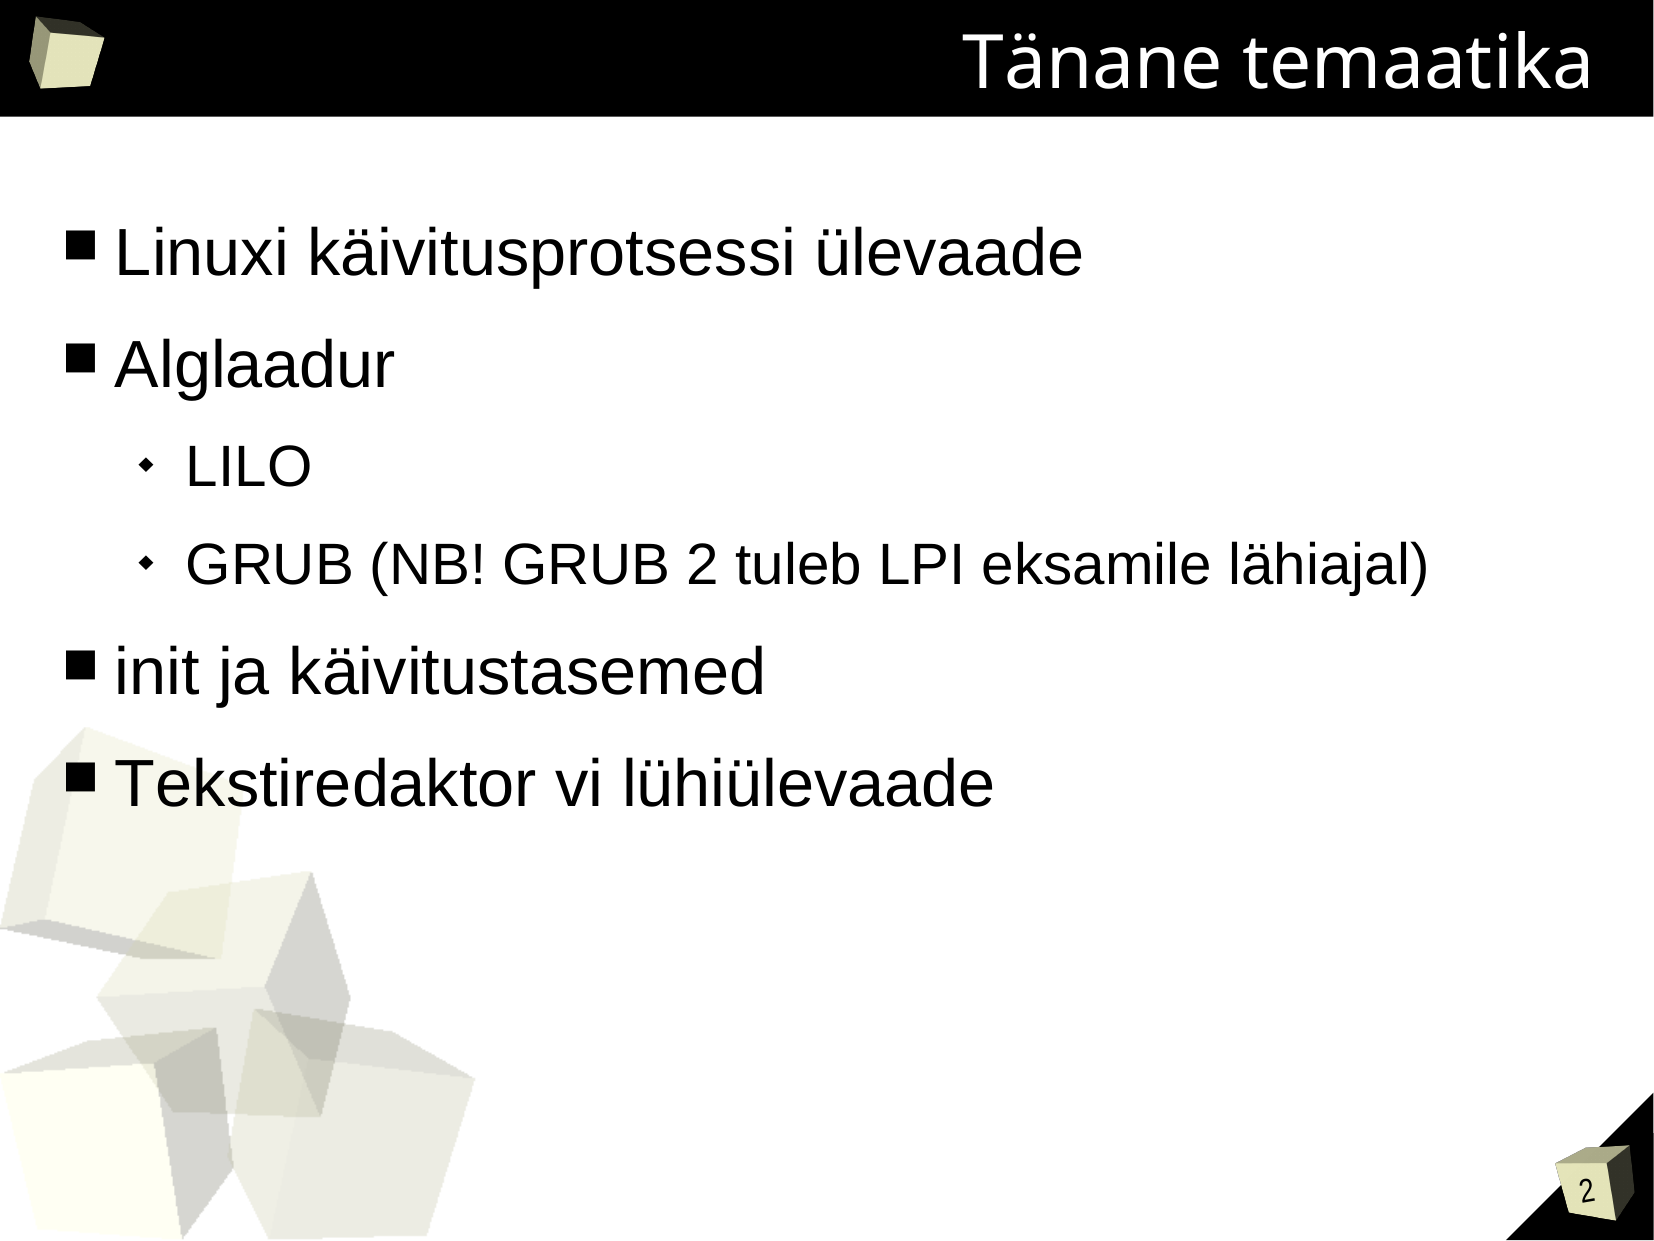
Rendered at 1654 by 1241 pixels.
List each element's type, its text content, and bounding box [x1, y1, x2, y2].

title Tänane temaatika [118, 0, 1595, 119]
picture [0, 726, 477, 1241]
list Linuxi käivitusprotsessi ülevaade Alglaadur LILO GRUB (NB! GRUB 2 tuleb LPI eksamile lähiajal) init ja käivitustasemed Tekstiredaktor vi lühiülevaade [44, 177, 1611, 1214]
